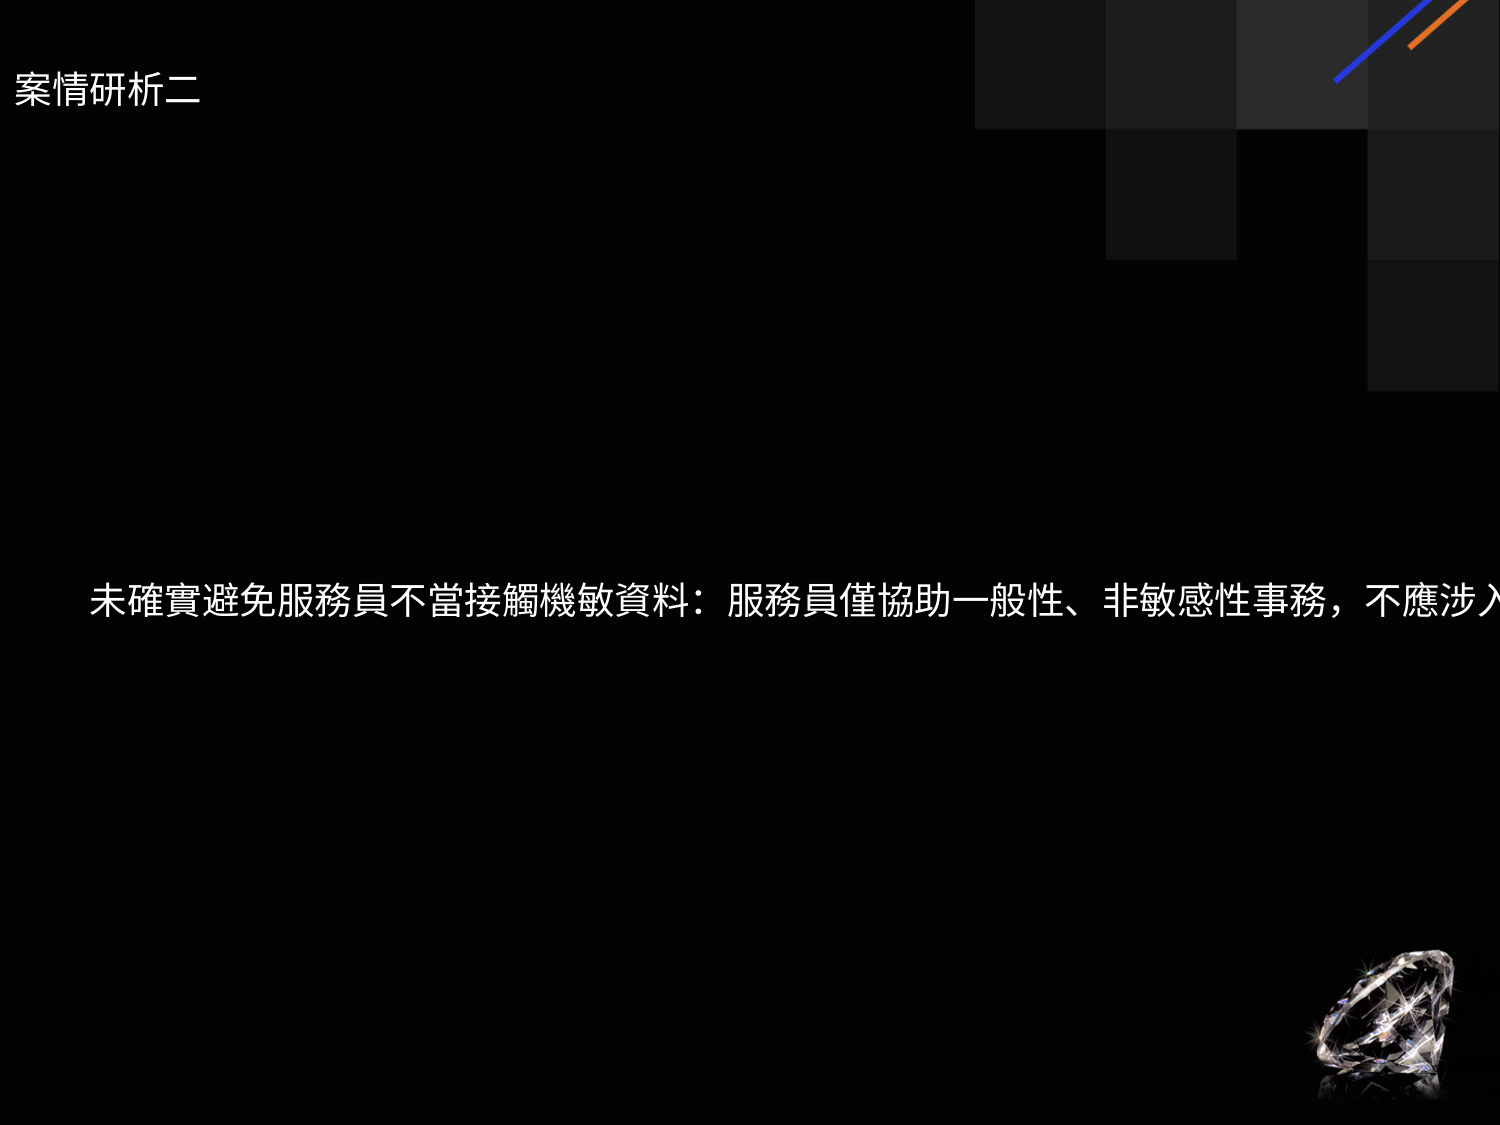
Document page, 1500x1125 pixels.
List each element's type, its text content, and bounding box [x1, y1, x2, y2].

picture [0, 179, 1500, 1125]
text_box 未確實避免服務員不當接觸機敏資料：服務員僅協助一般性、非敏感性事務，不應涉入主要核心業務，如機密公文書處理、收容人教誨資料、衛生醫療器材、收容人病歷管理等；戒護區內設置電腦之調用單位，亦不得使服務員接觸電腦，以免收容人藉機竄改各類型機敏資料，導致公務機密外洩等機關風險情事肇生。 [75, 262, 1425, 941]
text_box 案情研析二 [0, 2, 1500, 179]
